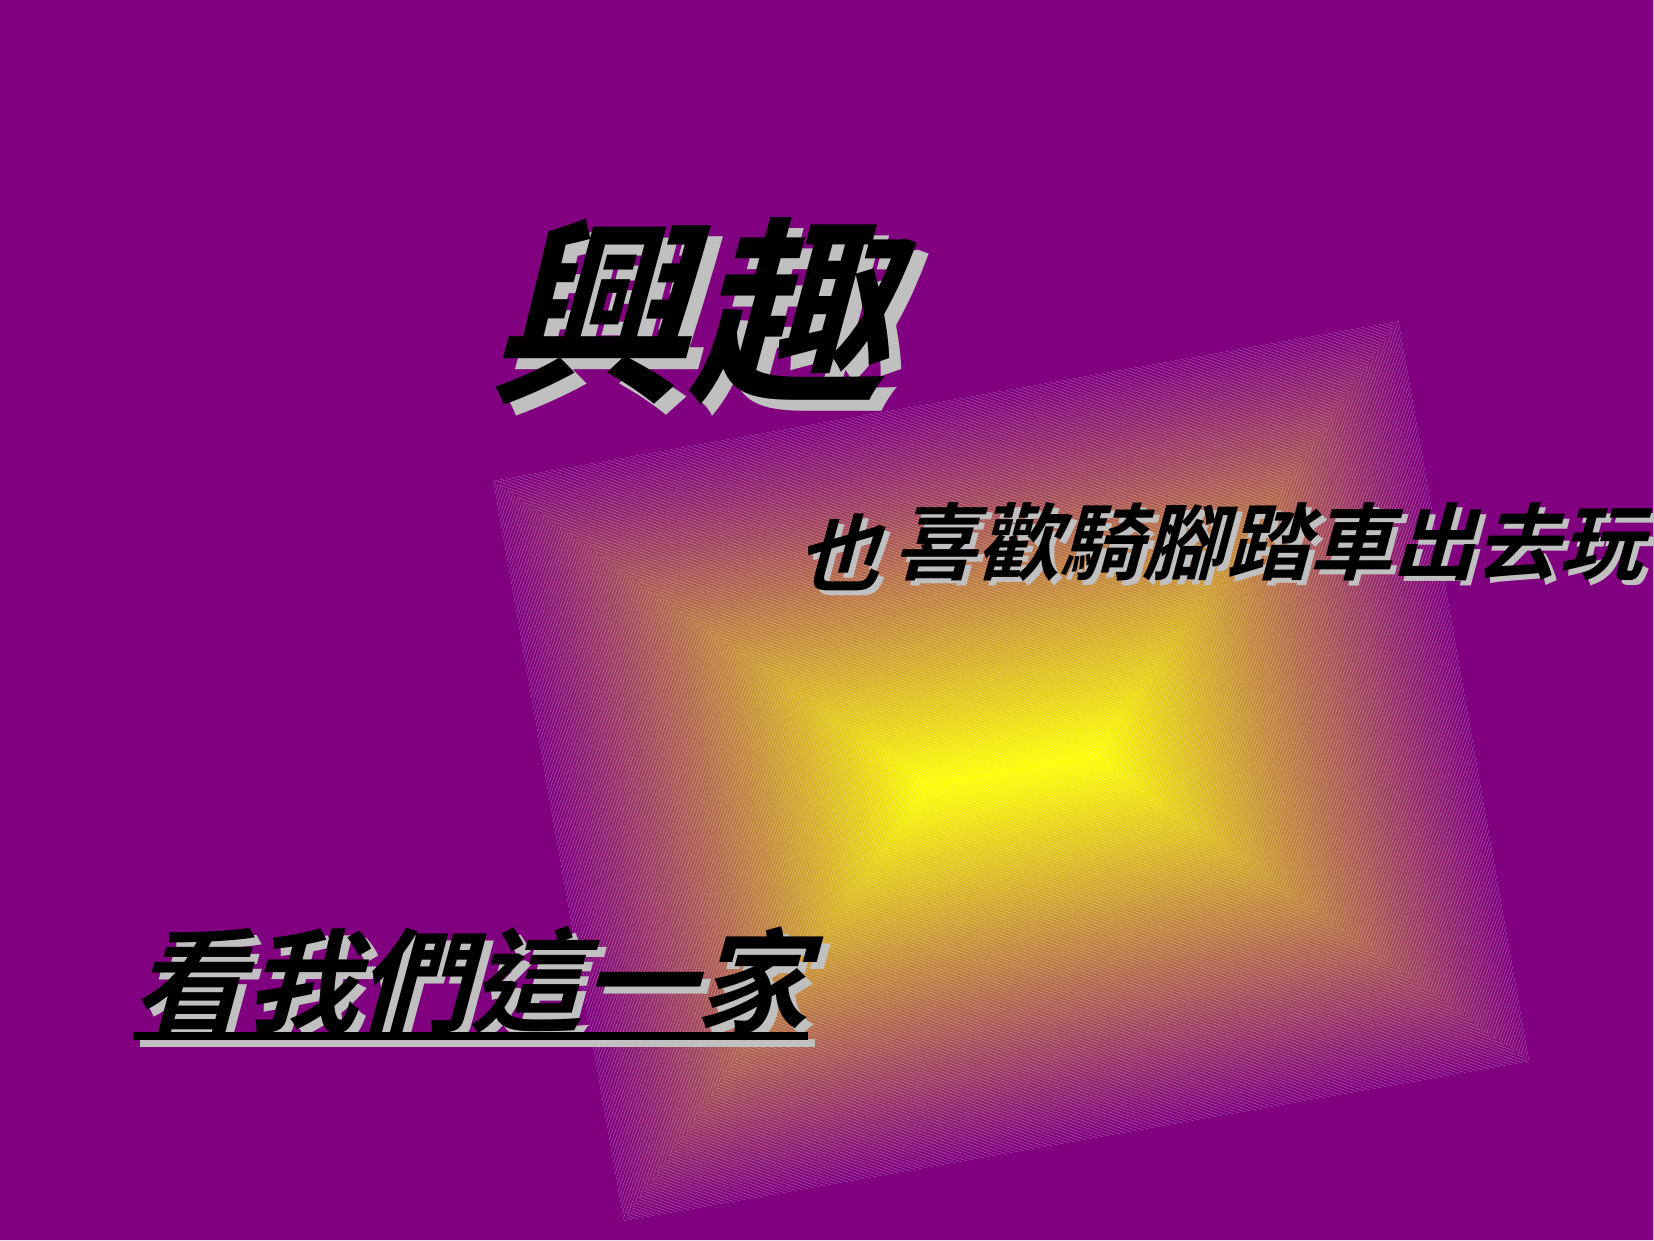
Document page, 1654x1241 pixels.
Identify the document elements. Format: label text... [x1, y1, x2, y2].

text_box 興趣 [472, 147, 1477, 642]
text_box [944, 738, 1477, 953]
text_box 看我們這一家 [118, 885, 916, 1166]
text_box 喜歡騎腳踏車出去玩 [878, 469, 1654, 584]
text_box 也 [781, 480, 1649, 596]
